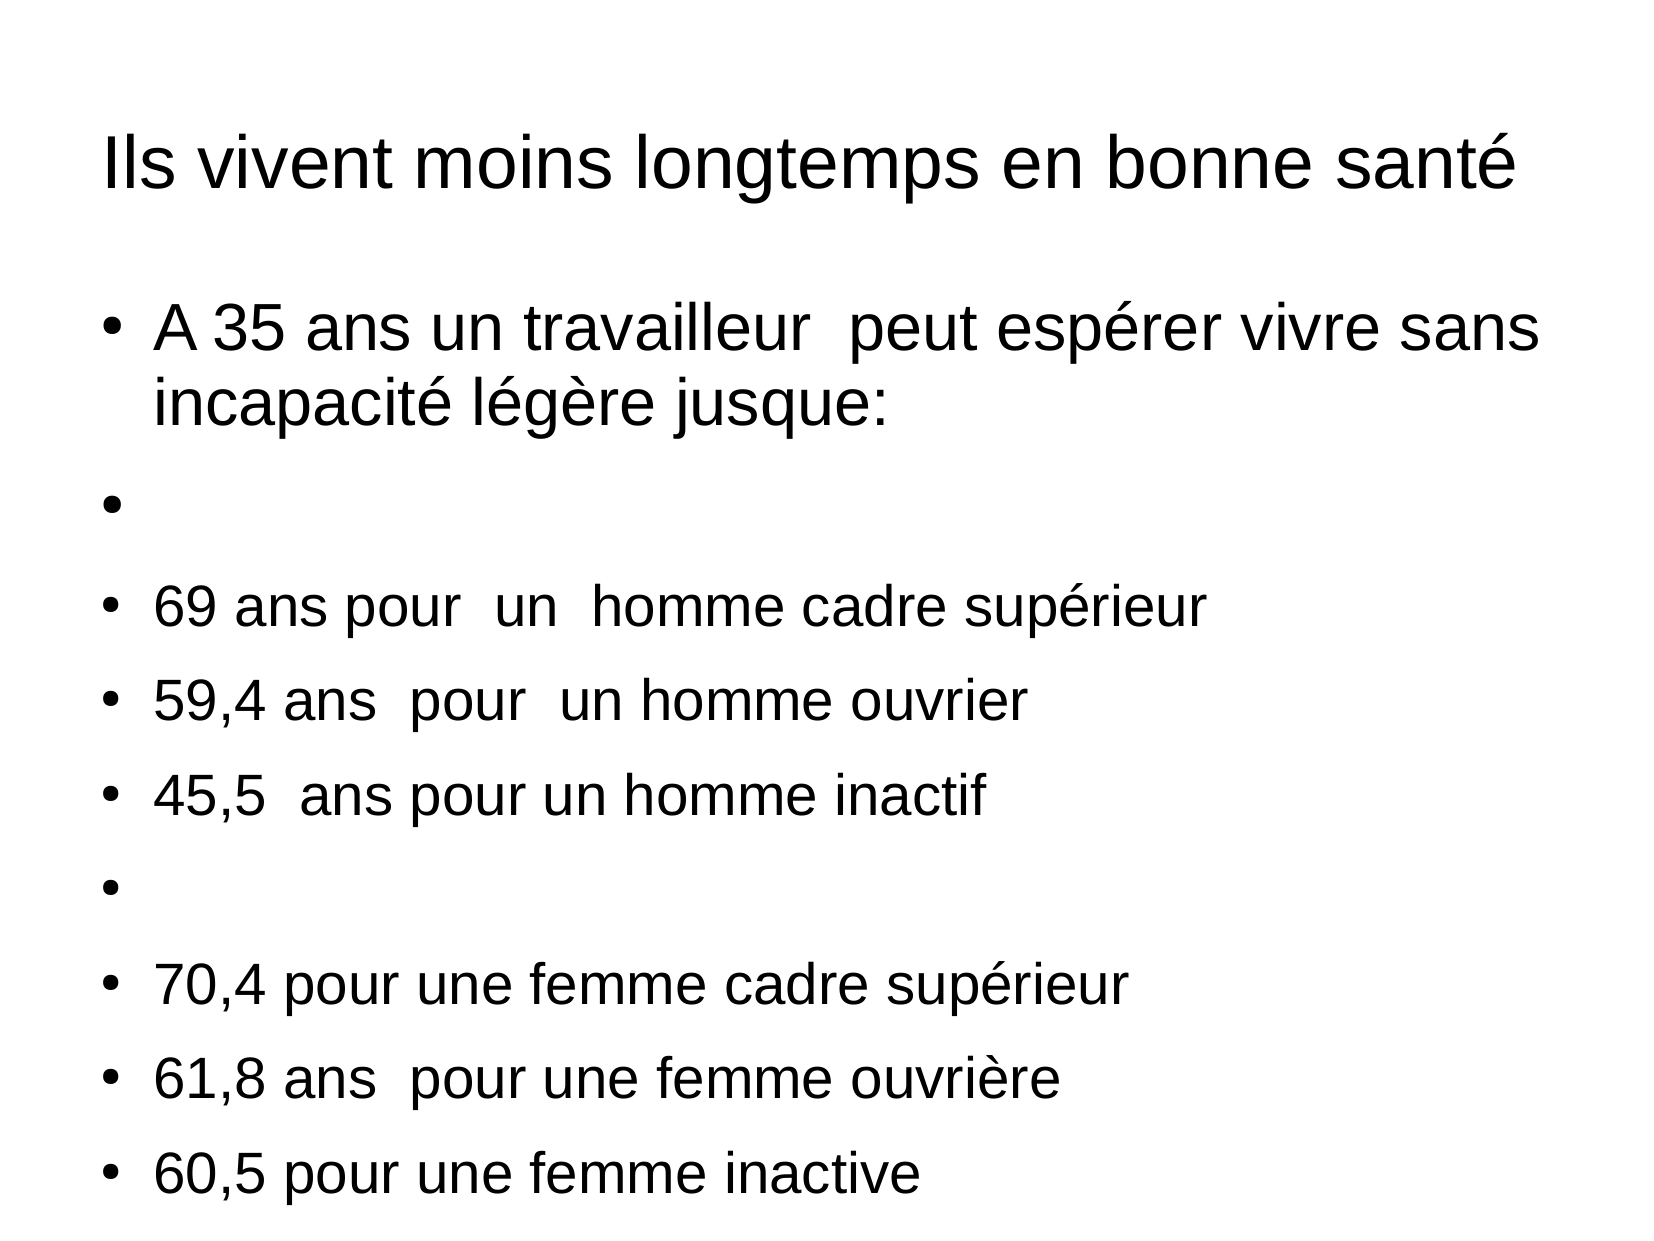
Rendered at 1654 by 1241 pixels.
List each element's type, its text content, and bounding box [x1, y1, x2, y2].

list A 35 ans un travailleur peut espérer vivre sans incapacité légère jusque: 69 ans pour un homme cadre supérieur 59,4 ans pour un homme ouvrier 45,5 ans pour un homme inactif 70,4 pour une femme cadre supérieur 61,8 ans pour une femme ouvrière 60,5 pour une femme inactive [82, 290, 1571, 1204]
title Ils vivent moins longtemps en bonne santé [76, 58, 1565, 267]
